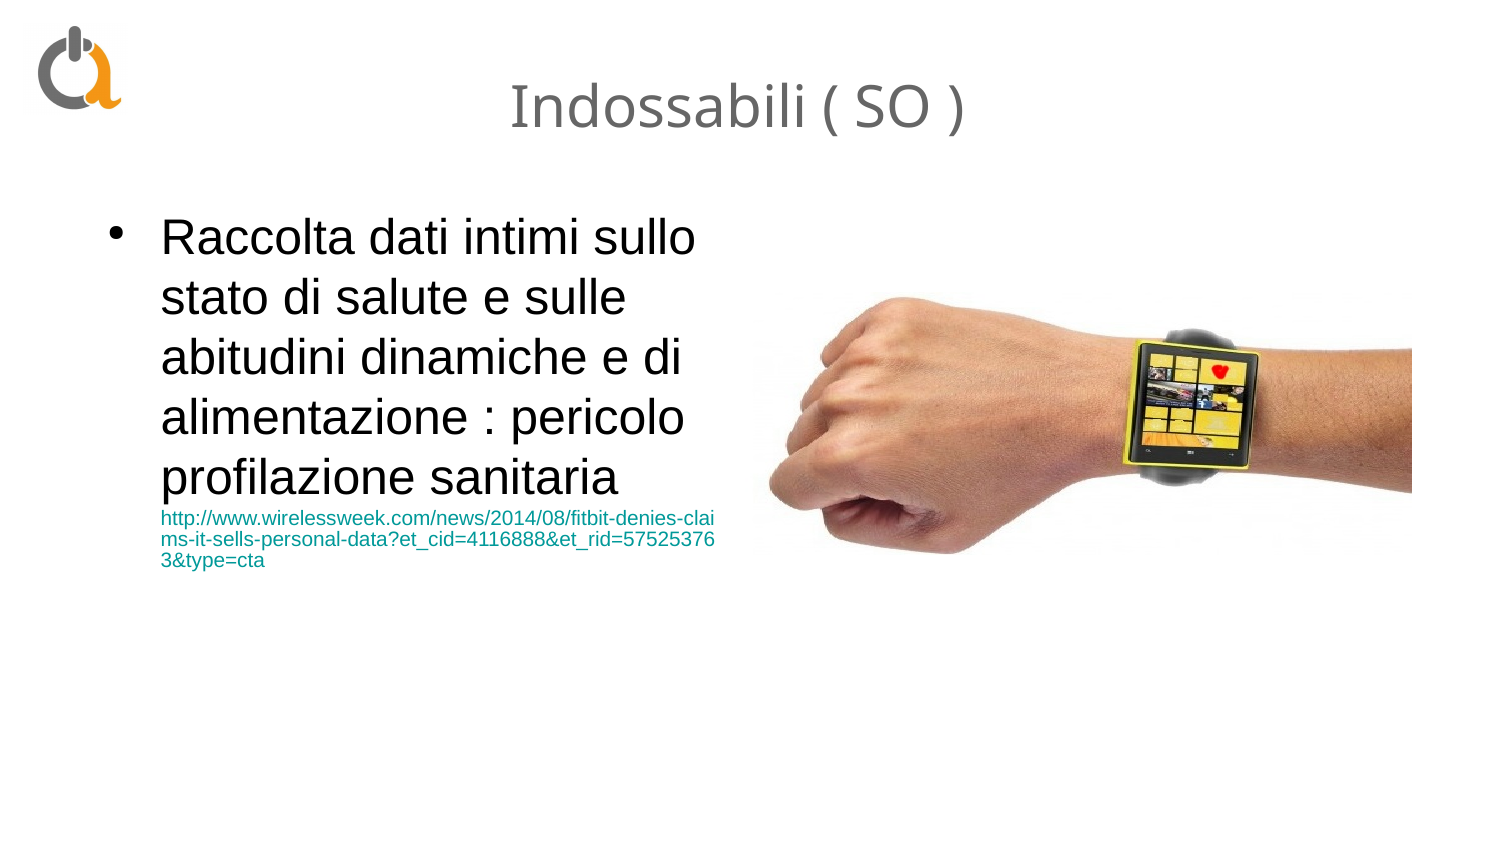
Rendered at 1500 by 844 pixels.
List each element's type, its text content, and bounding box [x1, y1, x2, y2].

title Indossabili ( SO ) [496, 33, 1426, 175]
list Raccolta dati intimi sullo stato di salute e sulle abitudini dinamiche e di alimentazione : pericolo profilazione sanitaria http://www.wirelessweek.com/news/2014/08/fitbit-denies-claims-it-sells-personal-data?et_cid=4116888&et_rid=575253763&type=cta [75, 196, 738, 754]
picture [23, 23, 128, 115]
picture [726, 292, 1412, 555]
